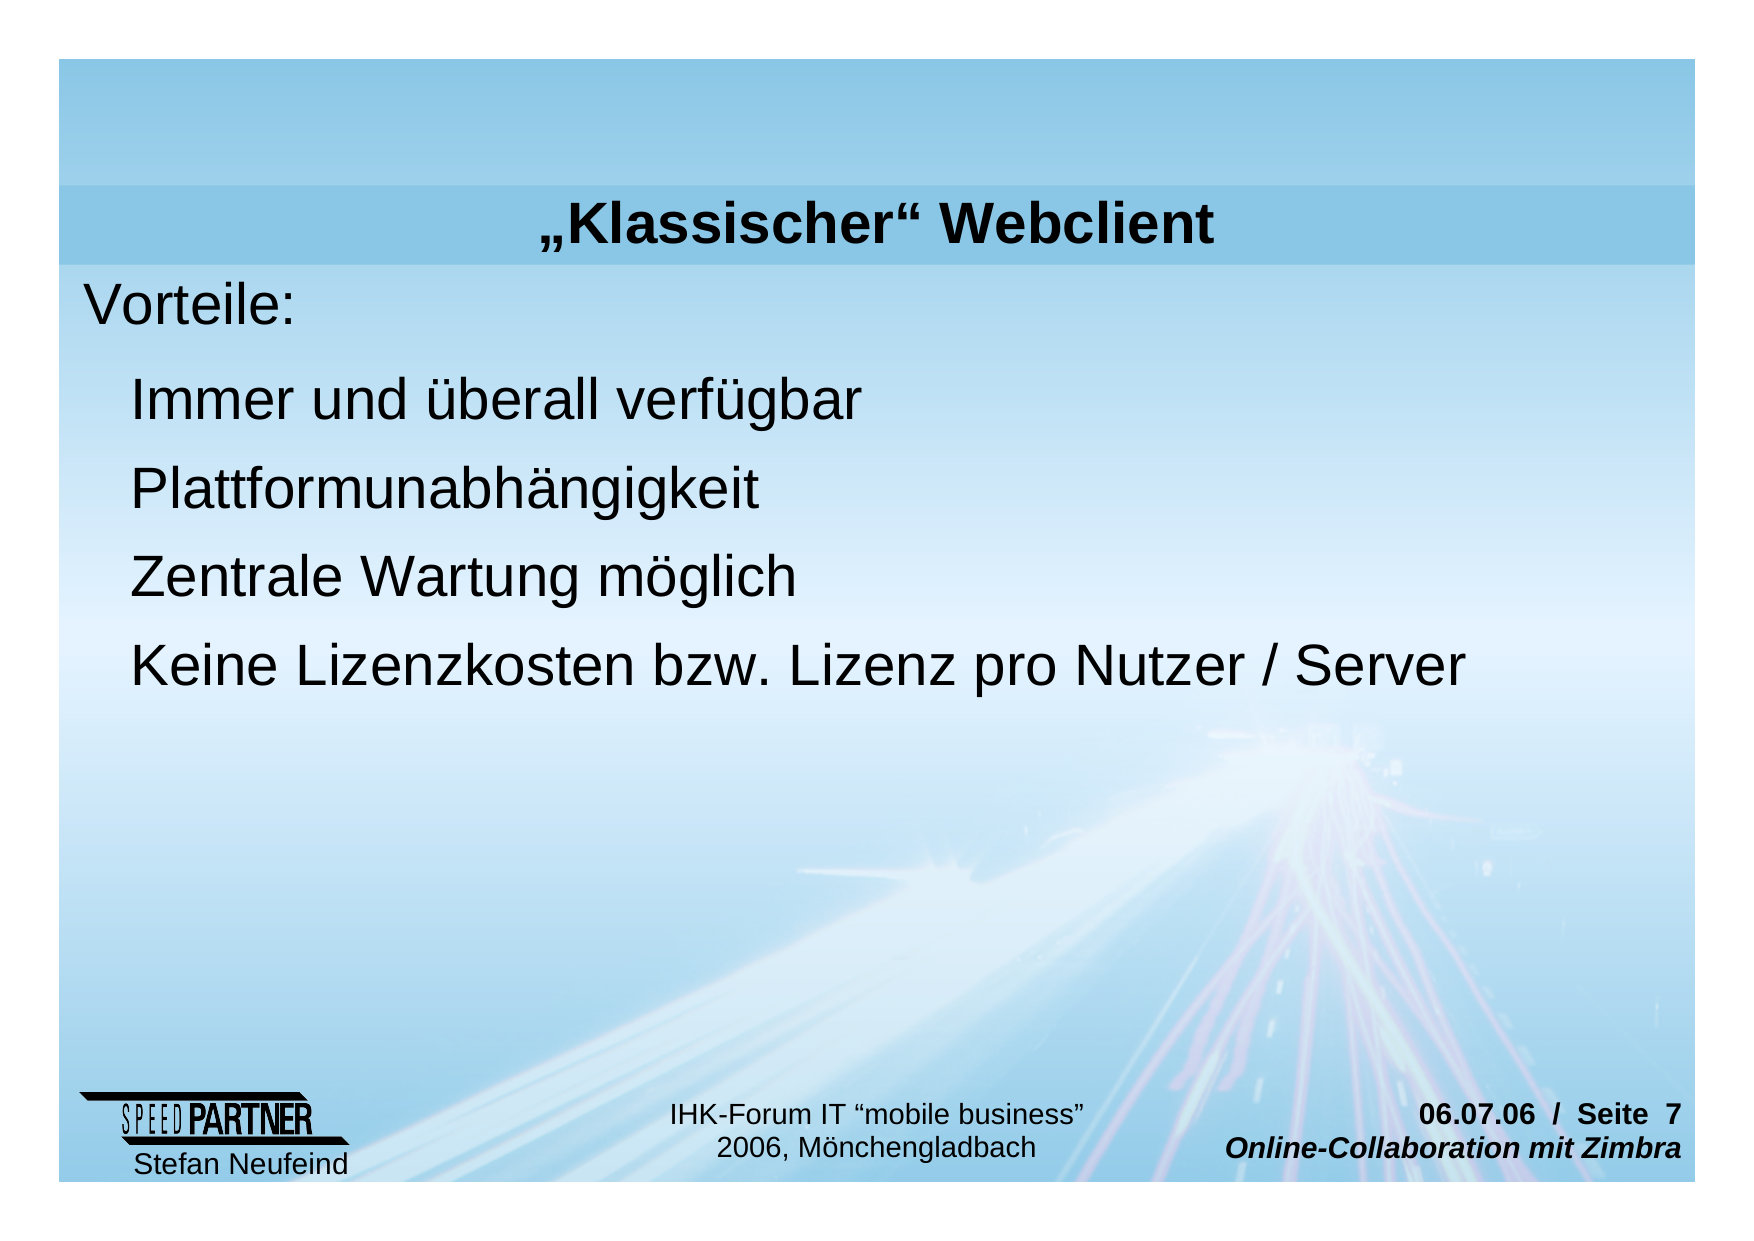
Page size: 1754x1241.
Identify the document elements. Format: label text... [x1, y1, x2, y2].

title „Klassischer“ Webclient [59, 190, 1695, 257]
list Vorteile: Immer und überall verfügbar Plattformunabhängigkeit Zentrale Wartung möglich Keine Lizenzkosten bzw. Lizenz pro Nutzer / Server [71, 272, 1695, 1055]
picture [59, 59, 1695, 185]
picture [59, 265, 1695, 1182]
